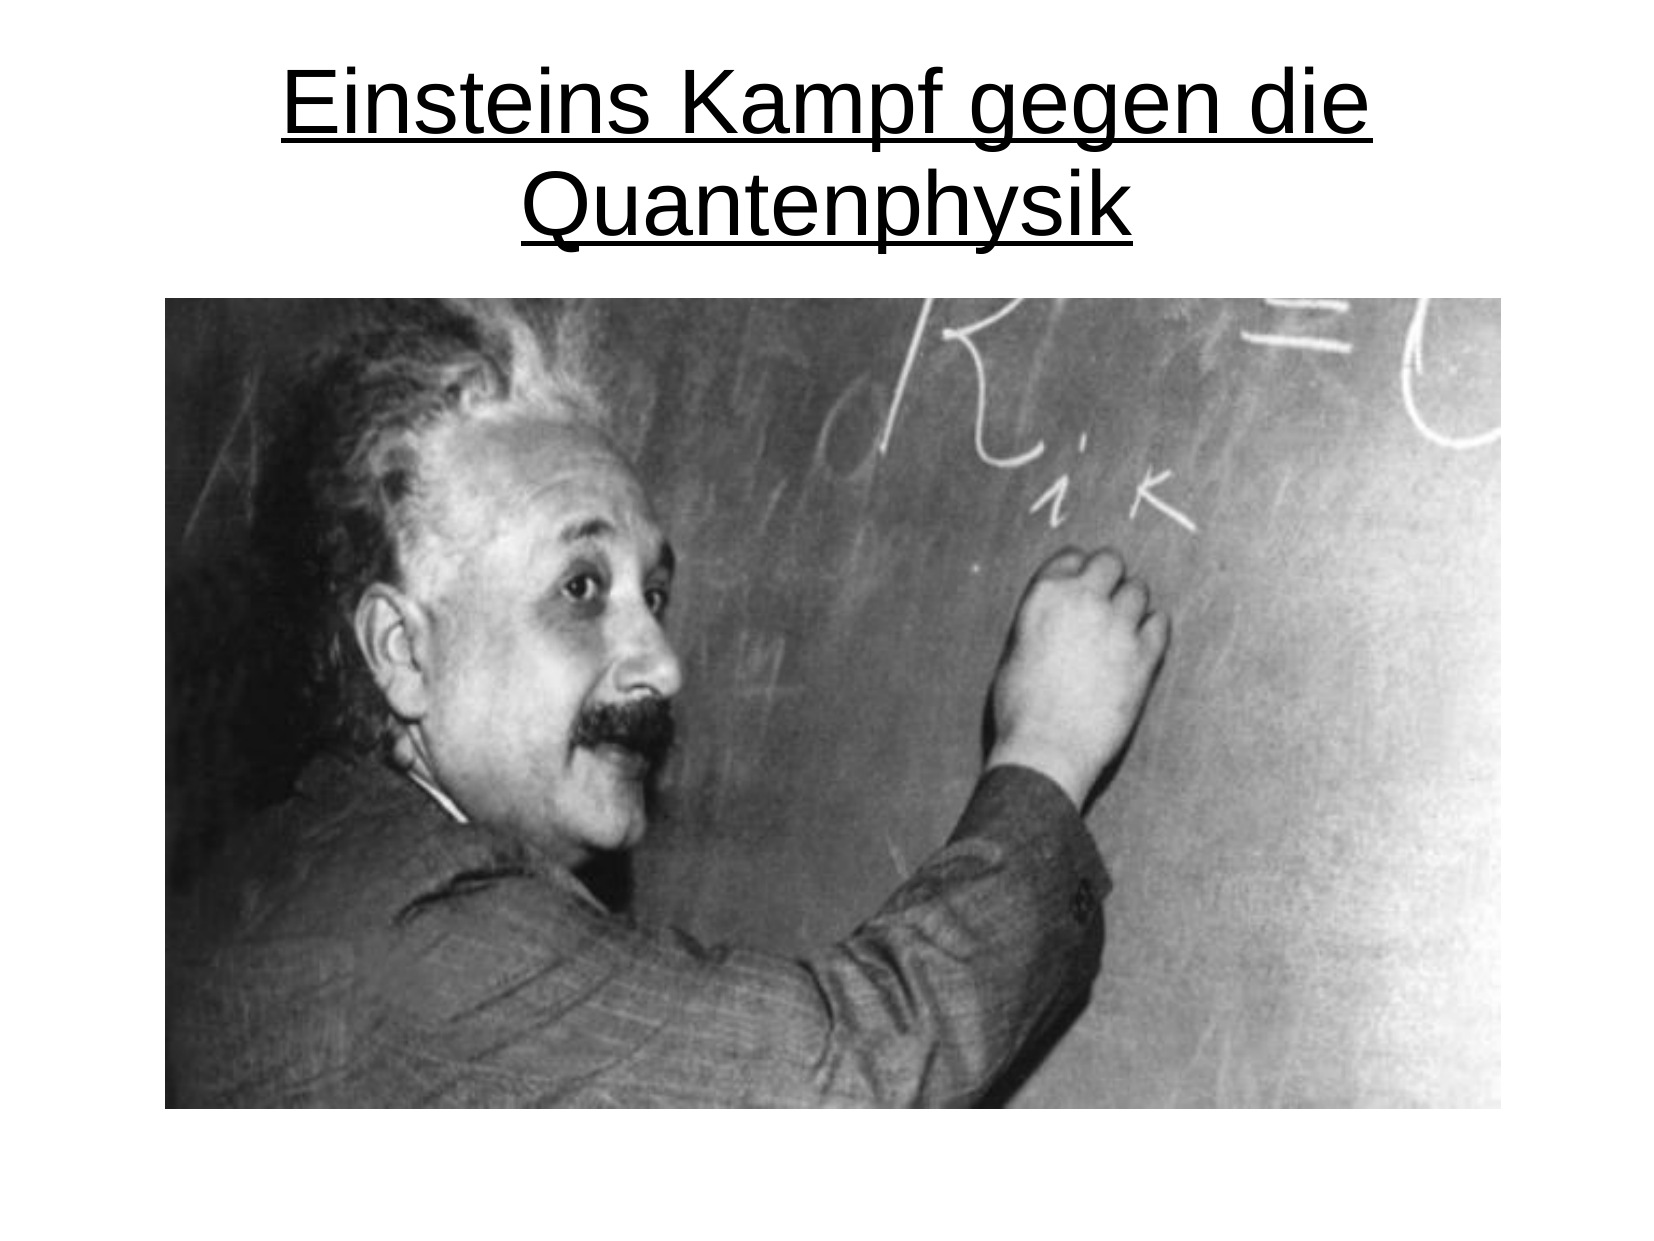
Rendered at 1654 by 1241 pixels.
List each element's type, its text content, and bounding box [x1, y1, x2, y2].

title Einsteins Kampf gegen die Quantenphysik [82, 49, 1571, 257]
picture [165, 298, 1501, 1109]
